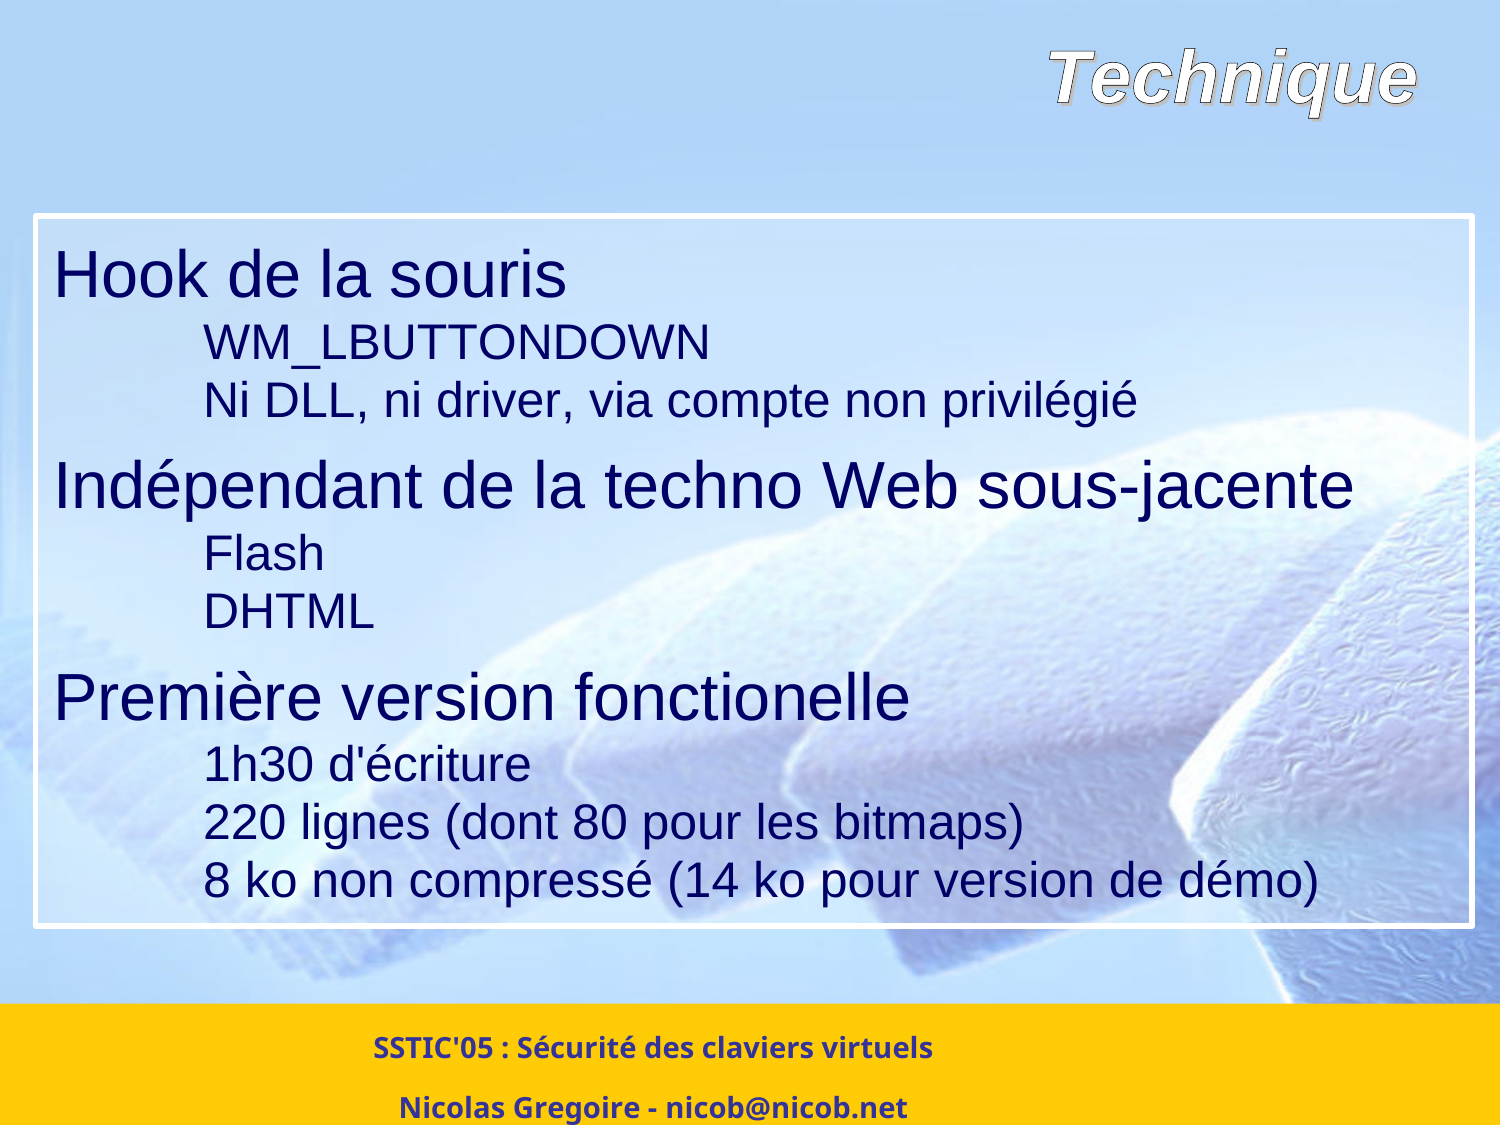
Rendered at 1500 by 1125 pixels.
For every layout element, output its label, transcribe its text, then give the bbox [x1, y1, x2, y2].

title Technique [28, 7, 1460, 143]
list Hook de la souris WM_LBUTTONDOWN Ni DLL, ni driver, via compte non privilégié Indépendant de la techno Web sous-jacente Flash DHTML Première version fonctionelle 1h30 d'écriture 220 lignes (dont 80 pour les bitmaps) 8 ko non compressé (14 ko pour version de démo) [35, 216, 1473, 923]
picture [0, 0, 1500, 1003]
